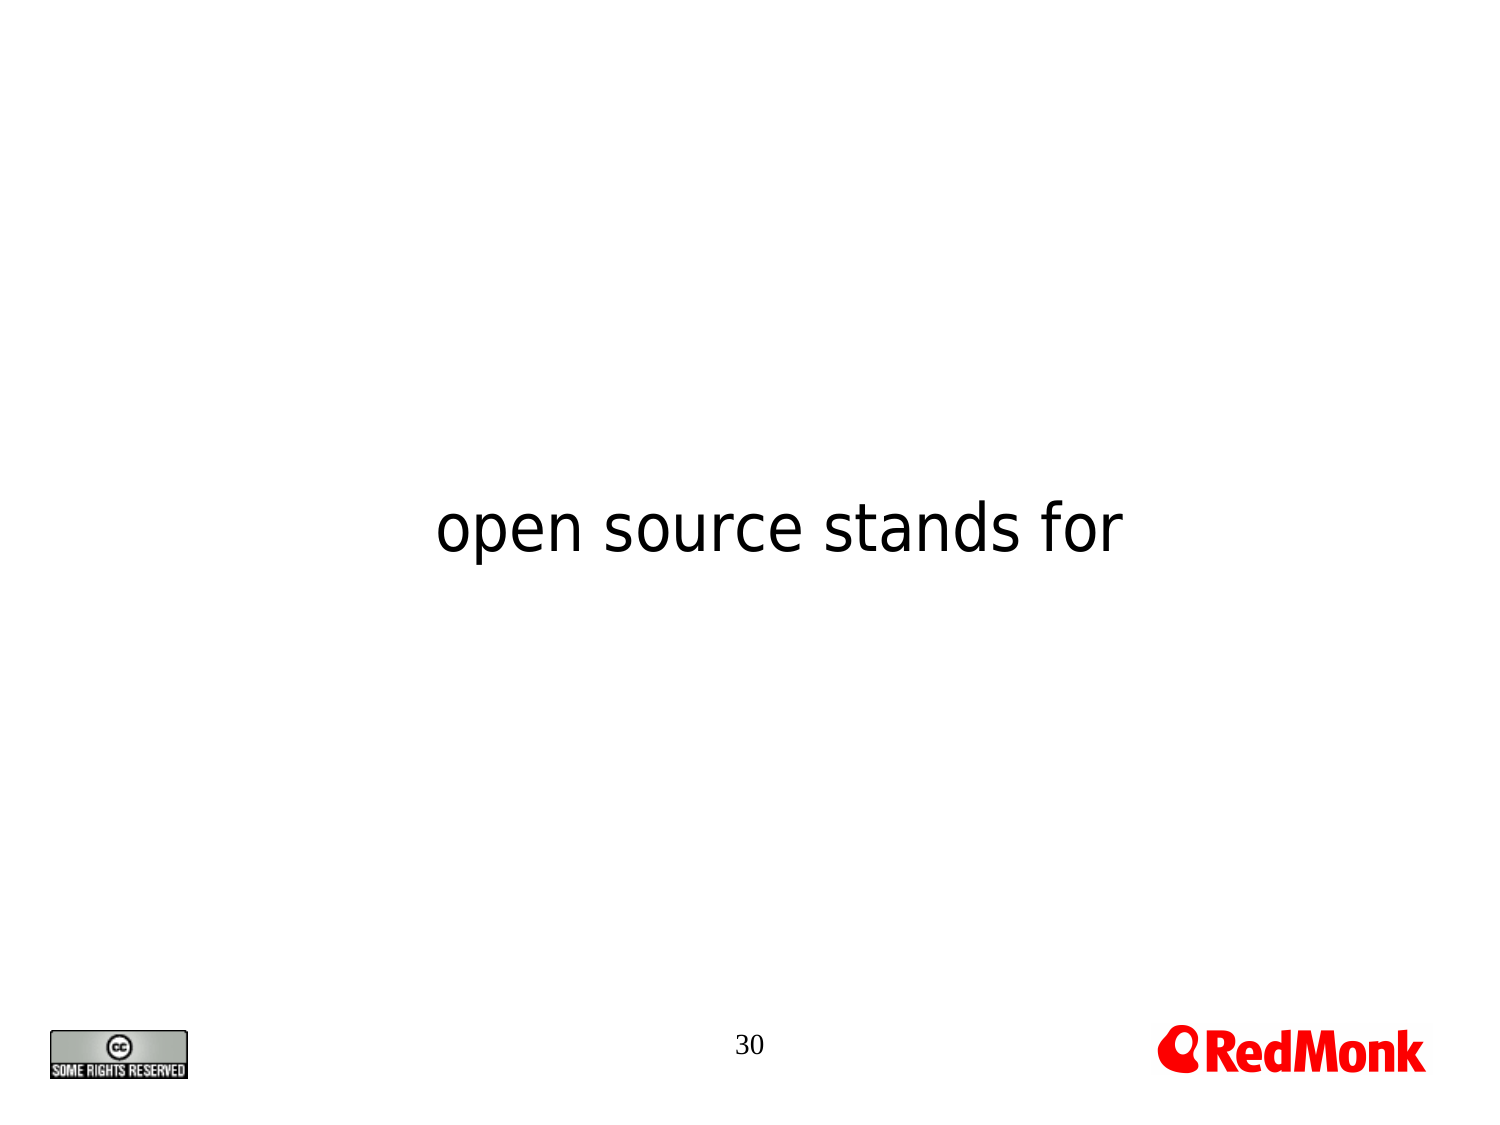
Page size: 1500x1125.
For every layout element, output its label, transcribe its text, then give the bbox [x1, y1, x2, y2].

picture [1151, 1023, 1433, 1075]
text_box open source stands for [104, 486, 1455, 928]
picture [50, 1030, 188, 1079]
